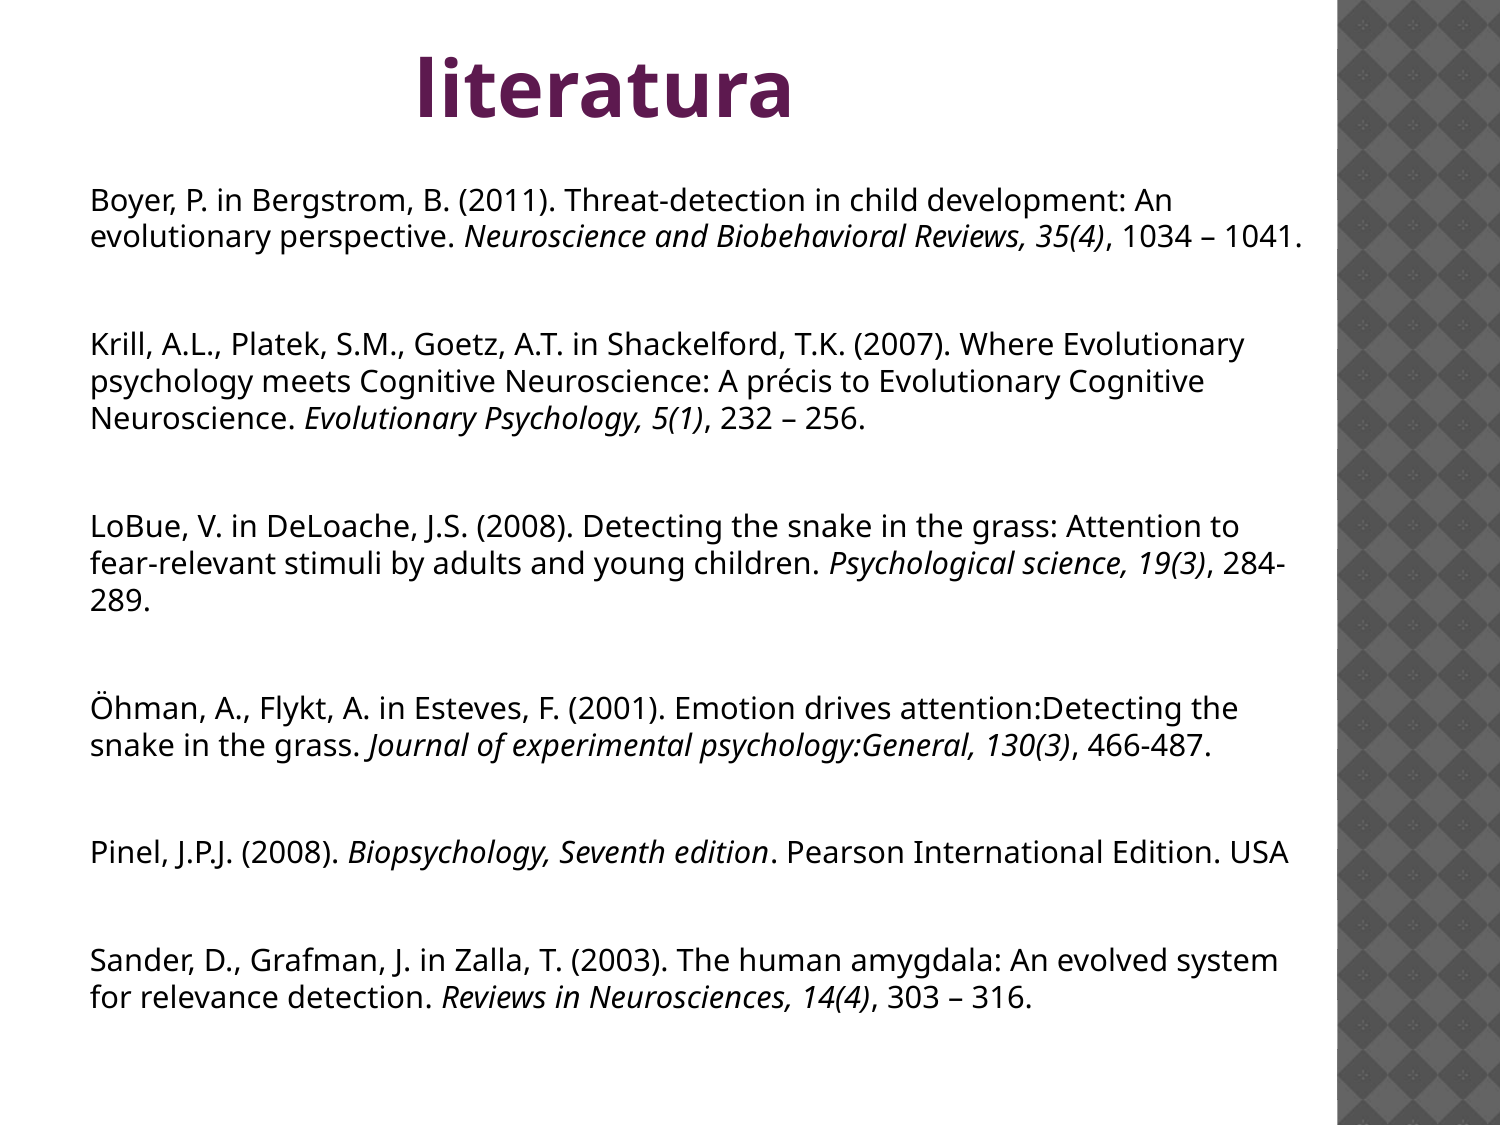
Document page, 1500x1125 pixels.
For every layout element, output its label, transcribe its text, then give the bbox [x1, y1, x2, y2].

list Boyer, P. in Bergstrom, B. (2011). Threat-detection in child development: An evolutionary perspective. Neuroscience and Biobehavioral Reviews, 35(4), 1034 – 1041. Krill, A.L., Platek, S.M., Goetz, A.T. in Shackelford, T.K. (2007). Where Evolutionary psychology meets Cognitive Neuroscience: A précis to Evolutionary Cognitive Neuroscience. Evolutionary Psychology, 5(1), 232 – 256. LoBue, V. in DeLoache, J.S. (2008). Detecting the snake in the grass: Attention to fear-relevant stimuli by adults and young children. Psychological science, 19(3), 284-289. Öhman, A., Flykt, A. in Esteves, F. (2001). Emotion drives attention:Detecting the snake in the grass. Journal of experimental psychology:General, 130(3), 466-487. Pinel, J.P.J. (2008). Biopsychology, Seventh edition. Pearson International Edition. USA Sander, D., Grafman, J. in Zalla, T. (2003). The human amygdala: An evolved system for relevance detection. Reviews in Neurosciences, 14(4), 303 – 316. [75, 172, 1329, 1094]
title literatura [407, 30, 882, 134]
picture [1337, 0, 1500, 1125]
